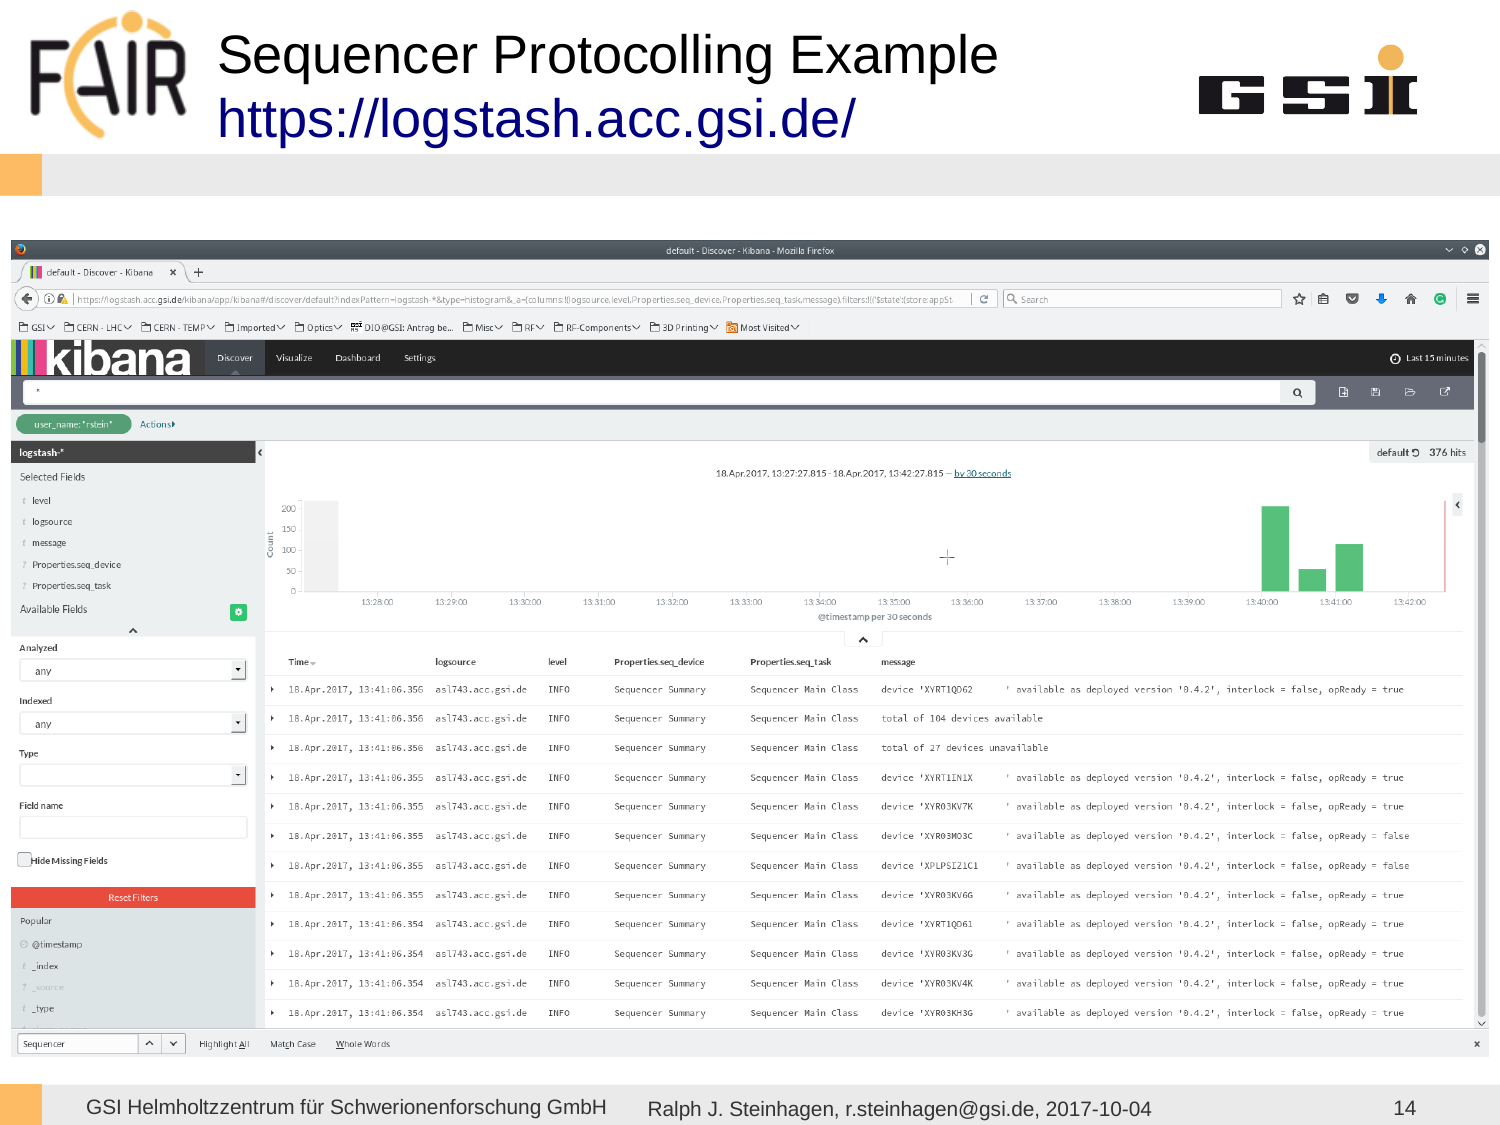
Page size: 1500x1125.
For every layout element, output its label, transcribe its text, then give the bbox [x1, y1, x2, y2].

picture [11, 240, 1489, 1057]
picture [1197, 42, 1419, 117]
picture [30, 9, 187, 141]
title Sequencer Protocolling Example https://logstash.acc.gsi.de/ [217, 18, 1180, 150]
